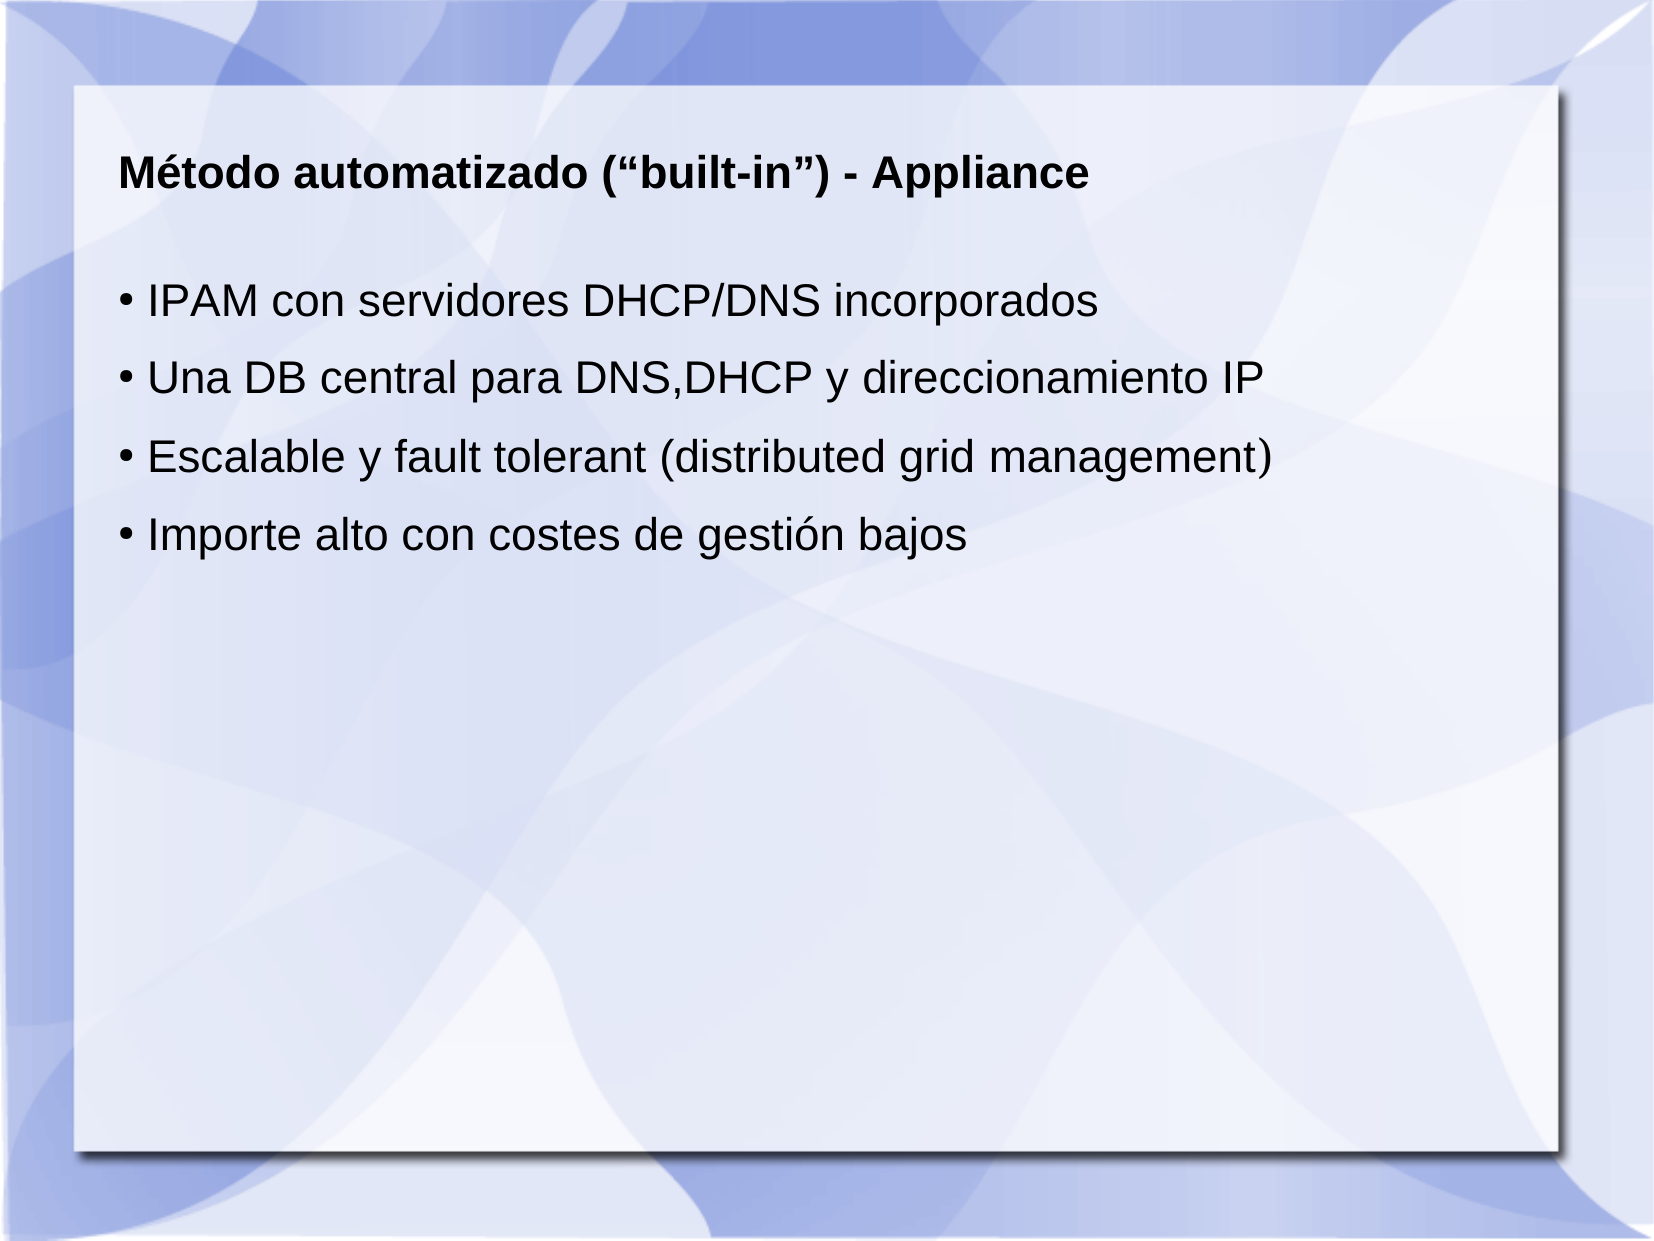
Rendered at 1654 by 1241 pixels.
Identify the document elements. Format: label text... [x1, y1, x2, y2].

picture [0, 0, 1654, 1241]
text_box Método automatizado (“built-in”) - Appliance IPAM con servidores DHCP/DNS incorporados Una DB central para DNS,DHCP y direccionamiento IP Escalable y fault tolerant (distributed grid management) Importe alto con costes de gestión bajos [118, 0, 1571, 839]
